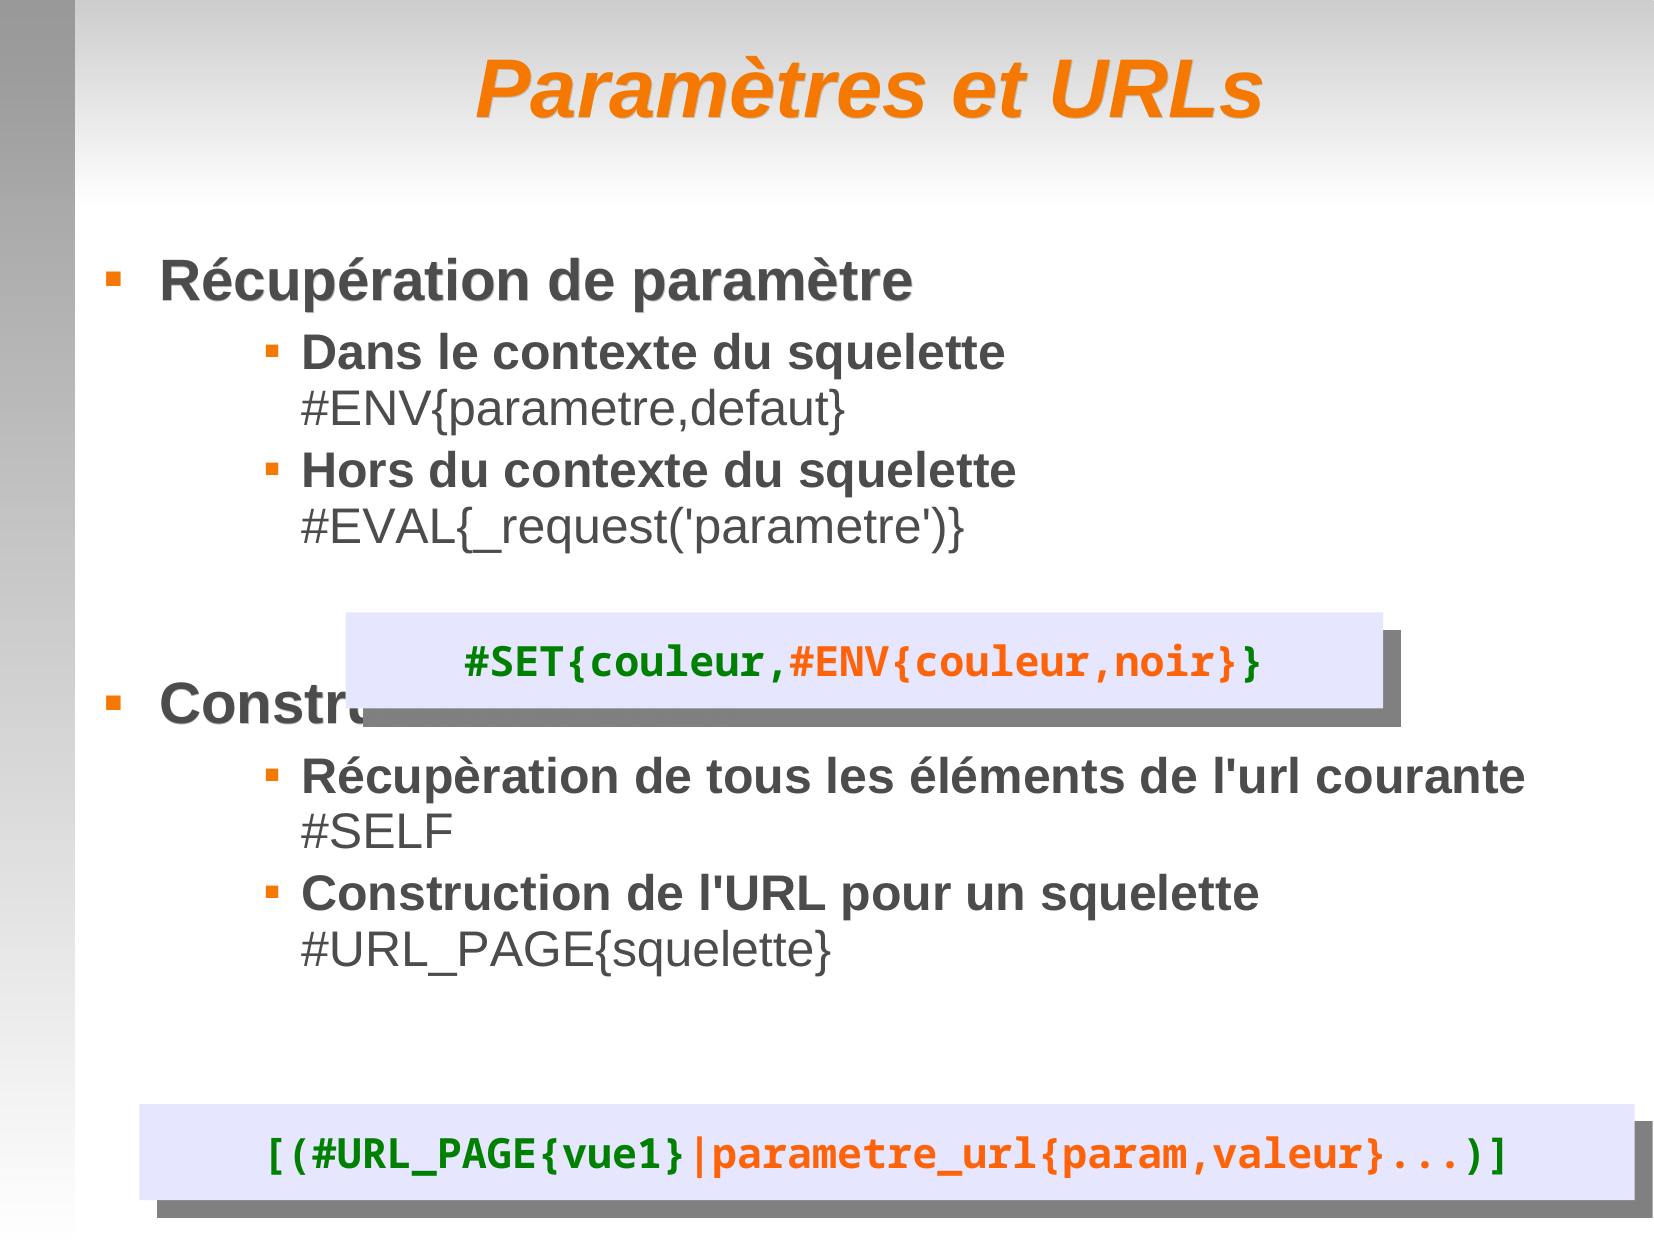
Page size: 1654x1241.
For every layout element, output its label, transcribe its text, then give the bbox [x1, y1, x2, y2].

text_box #SET{couleur,#ENV{couleur,noir}} [345, 612, 1384, 708]
text_box [(#URL_PAGE{vue1}|parametre_url{param,valeur}...)] [139, 1104, 1635, 1200]
title Paramètres et URLs [88, 0, 1654, 178]
list Récupération de paramètre Dans le contexte du squelette #ENV{parametre,defaut} Hors du contexte du squelette #EVAL{_request('parametre')} Construction d'URLs Récupèration de tous les éléments de l'url courante #SELF Construction de l'URL pour un squelette #URL_PAGE{squelette} [88, 248, 1625, 1070]
